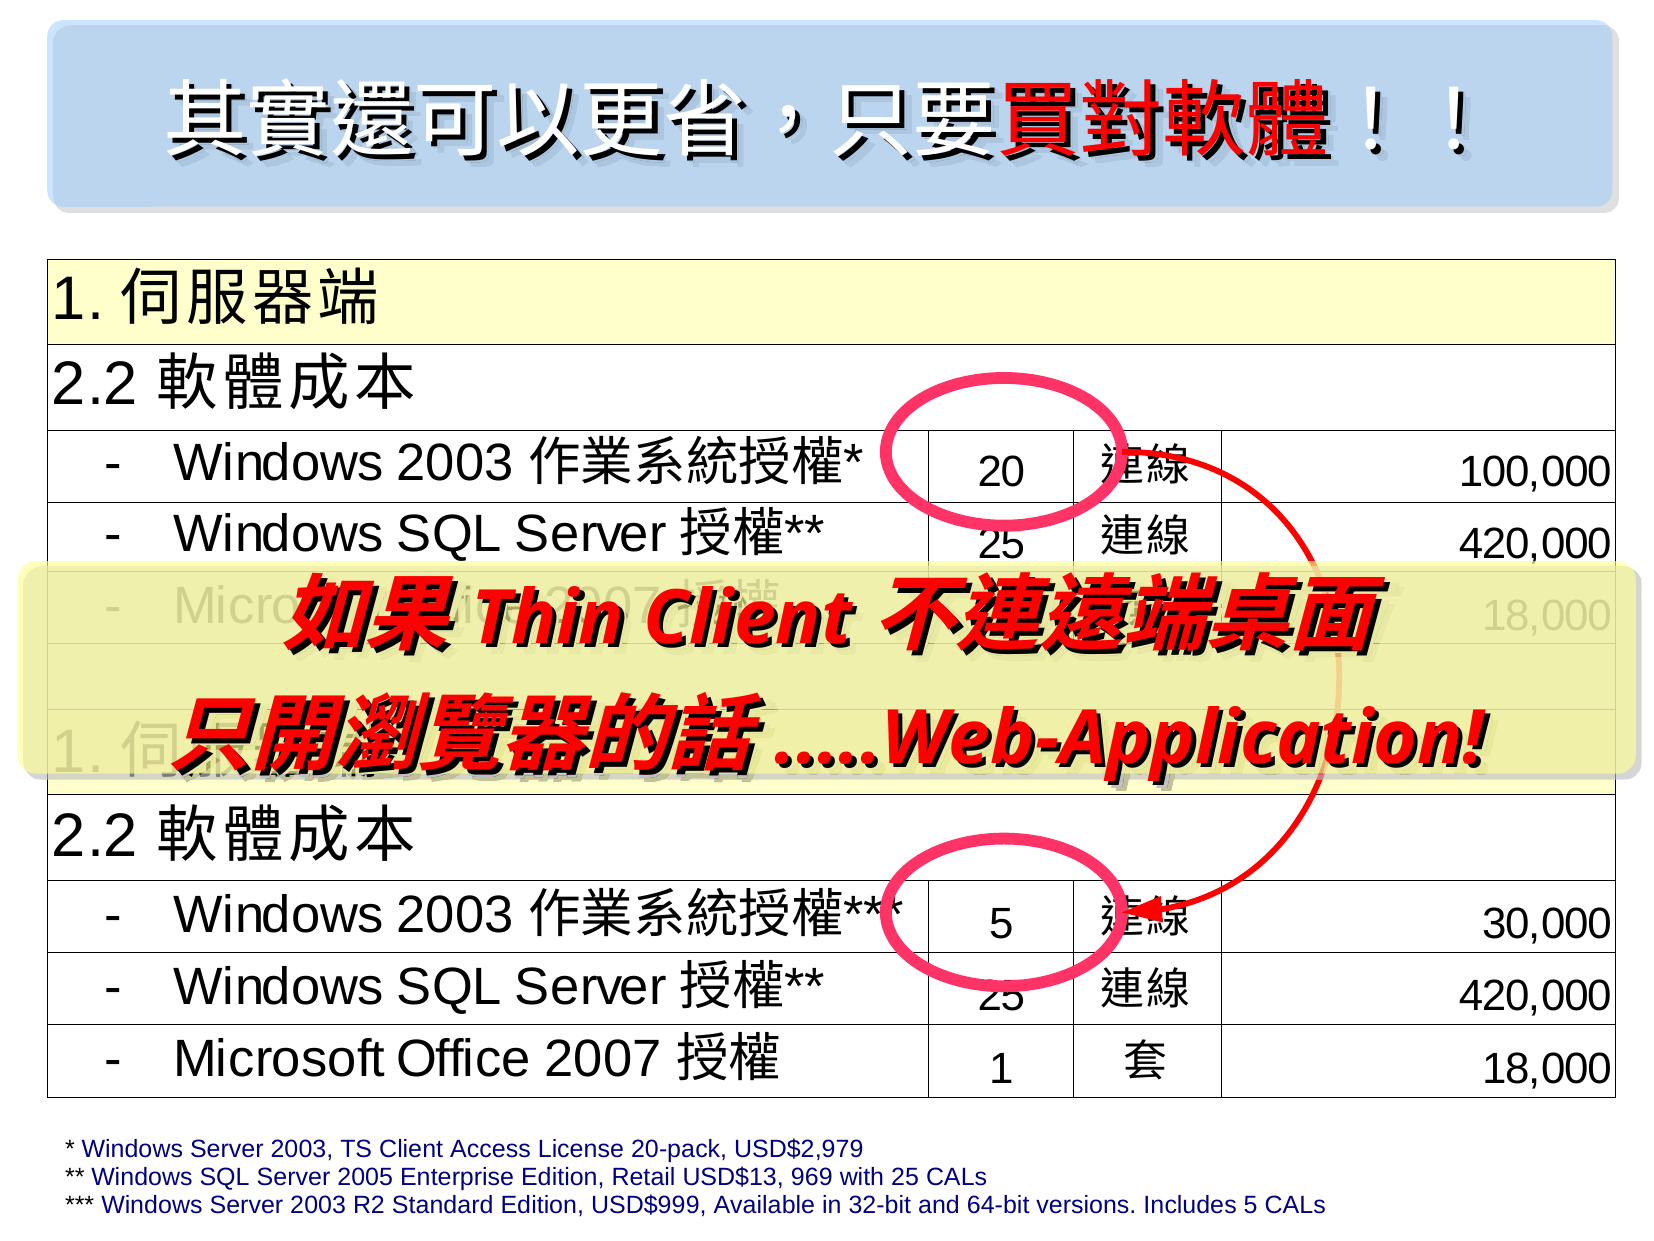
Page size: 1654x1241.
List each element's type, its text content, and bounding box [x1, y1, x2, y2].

text_box 其實還可以更省，只要買對軟體！！ [47, 20, 1613, 207]
text_box 如果Thin Client不連遠端桌面 只開瀏覽器的話.....Web-Application! [17, 561, 1636, 774]
chart [892, 384, 1116, 519]
text_box 如果Thin Client不連遠端桌面 只開瀏覽器的話.....Web-Application! [656, 713, 690, 774]
text_box * Windows Server 2003, TS Client Access License 20-pack, USD$2,979 ** Windows SQL Server 2005 Enterprise Edition, Retail USD$13, 969 with 25 CALs *** Windows Server 2003 R2 Standard Edition, USD$999, Available in 32-bit and 64-bit versions. Includes 5 CALs [50, 1126, 1625, 1226]
chart [892, 845, 1116, 980]
chart [47, 774, 1620, 1102]
chart [47, 258, 1620, 561]
